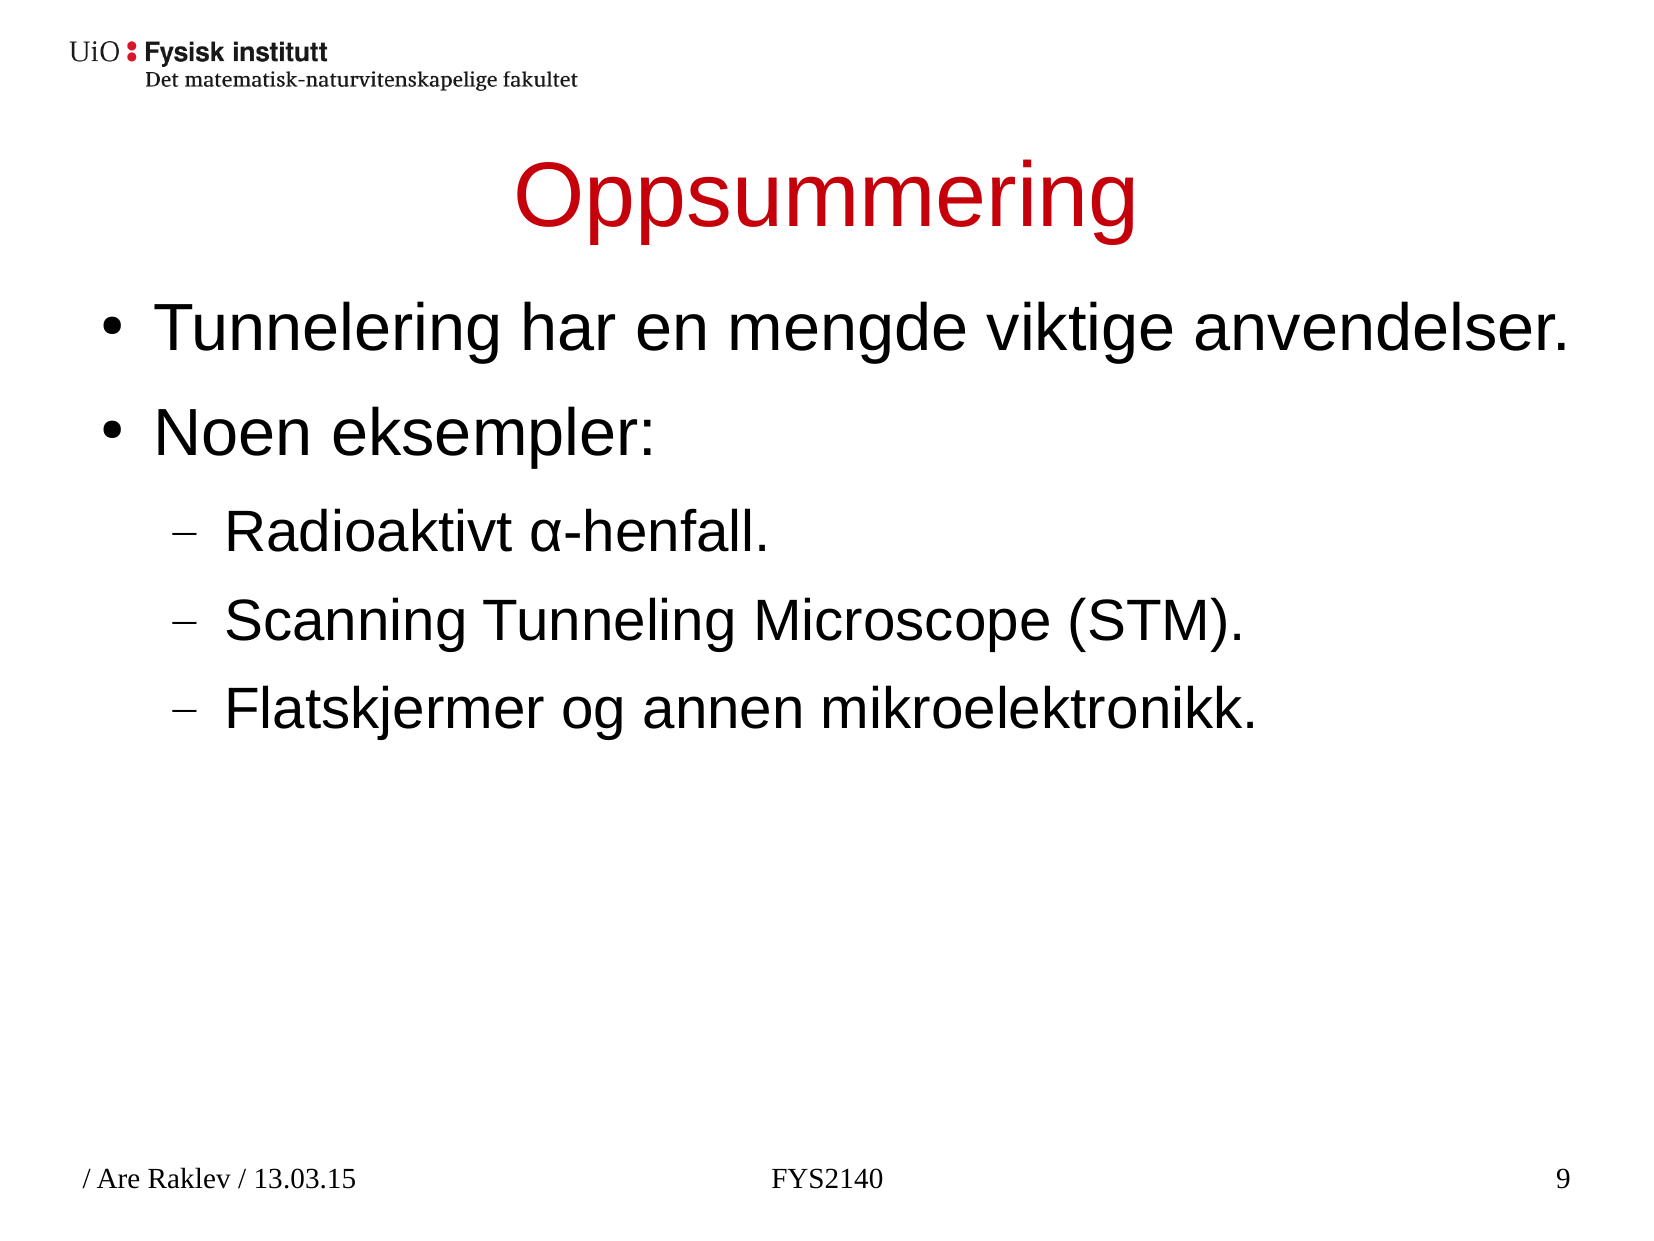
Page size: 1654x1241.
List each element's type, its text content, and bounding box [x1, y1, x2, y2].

list Tunnelering har en mengde viktige anvendelser. Noen eksempler: Radioaktivt α-henfall. Scanning Tunneling Microscope (STM). Flatskjermer og annen mikroelektronikk. [82, 290, 1576, 1094]
title Oppsummering [82, 90, 1571, 290]
picture [68, 37, 581, 93]
